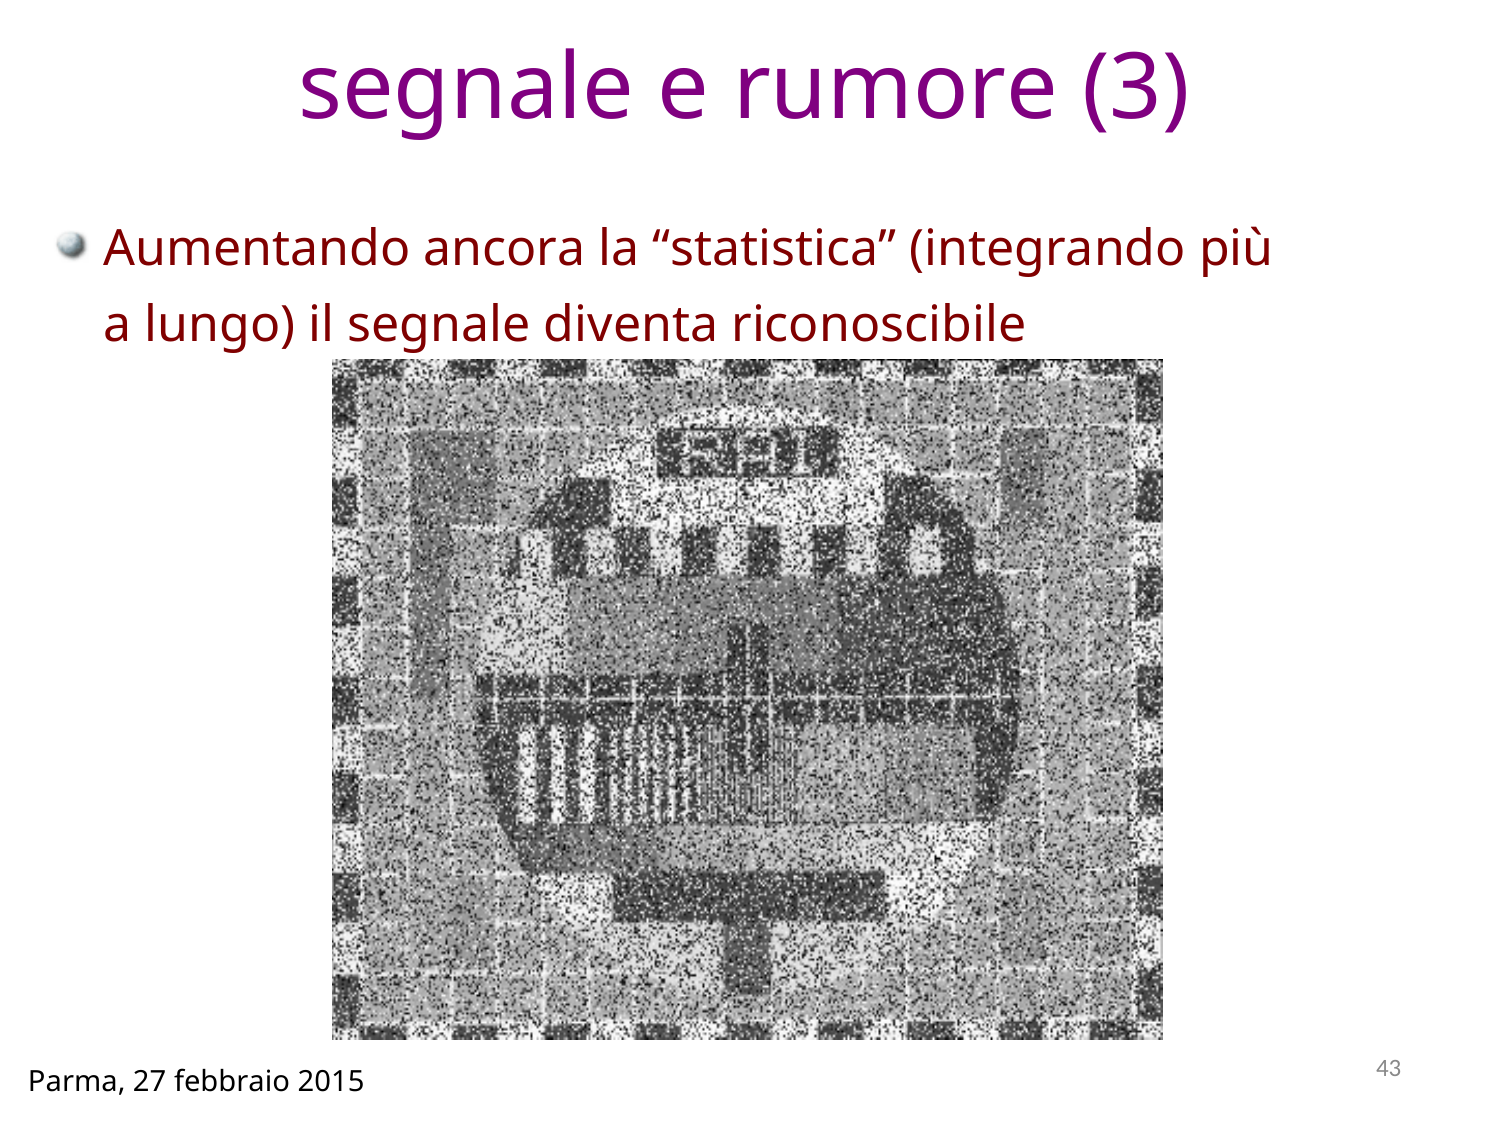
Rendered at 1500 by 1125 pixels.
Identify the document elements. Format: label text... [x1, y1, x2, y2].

title segnale e rumore (3) [34, 25, 1454, 151]
picture [332, 359, 1163, 1040]
text_box <number> [1074, 1042, 1417, 1095]
list Aumentando ancora la “statistica” (integrando più a lungo) il segnale diventa riconoscibile [49, 199, 1316, 588]
